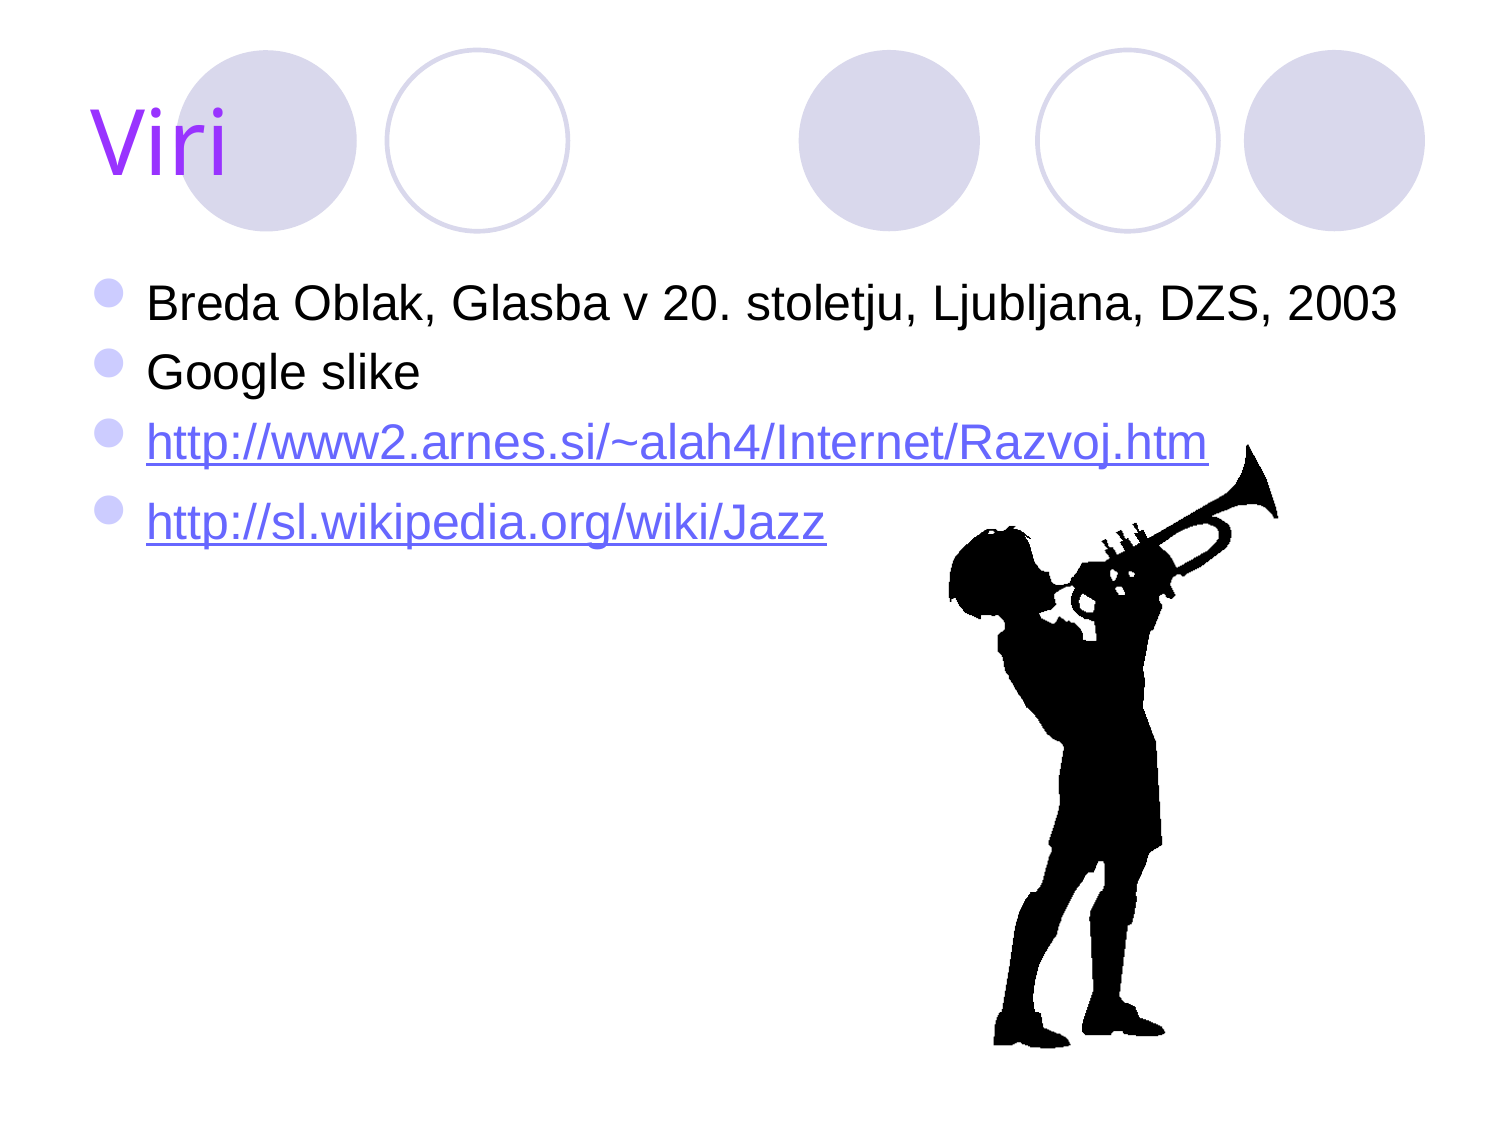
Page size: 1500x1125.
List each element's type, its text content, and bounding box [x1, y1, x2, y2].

list Breda Oblak, Glasba v 20. stoletju, Ljubljana, DZS, 2003 Google slike http://www2.arnes.si/~alah4/Internet/Razvoj.htm http://sl.wikipedia.org/wiki/Jazz [75, 262, 1425, 1006]
picture [915, 420, 1308, 1071]
title Viri [75, 45, 1425, 233]
